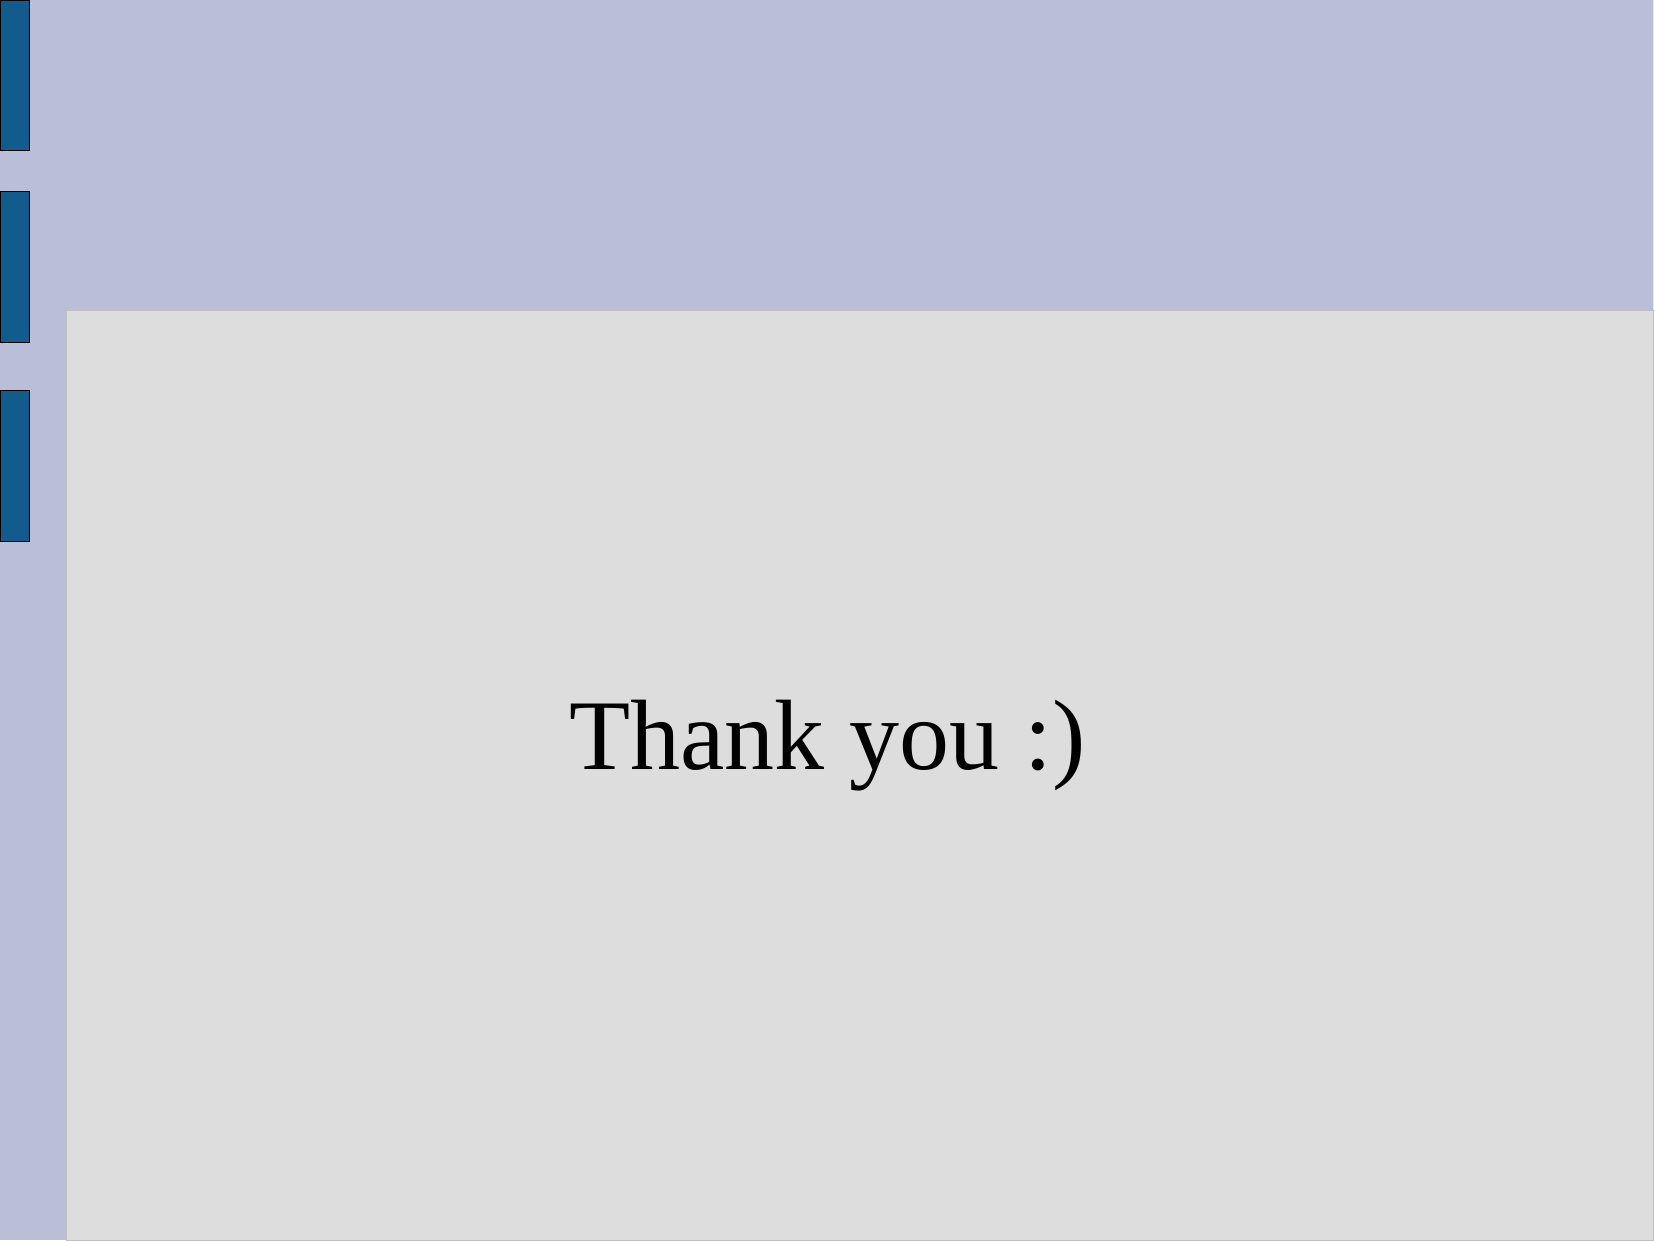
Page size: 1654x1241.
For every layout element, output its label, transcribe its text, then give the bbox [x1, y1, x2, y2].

subtitle Thank you :) [121, 344, 1534, 1127]
